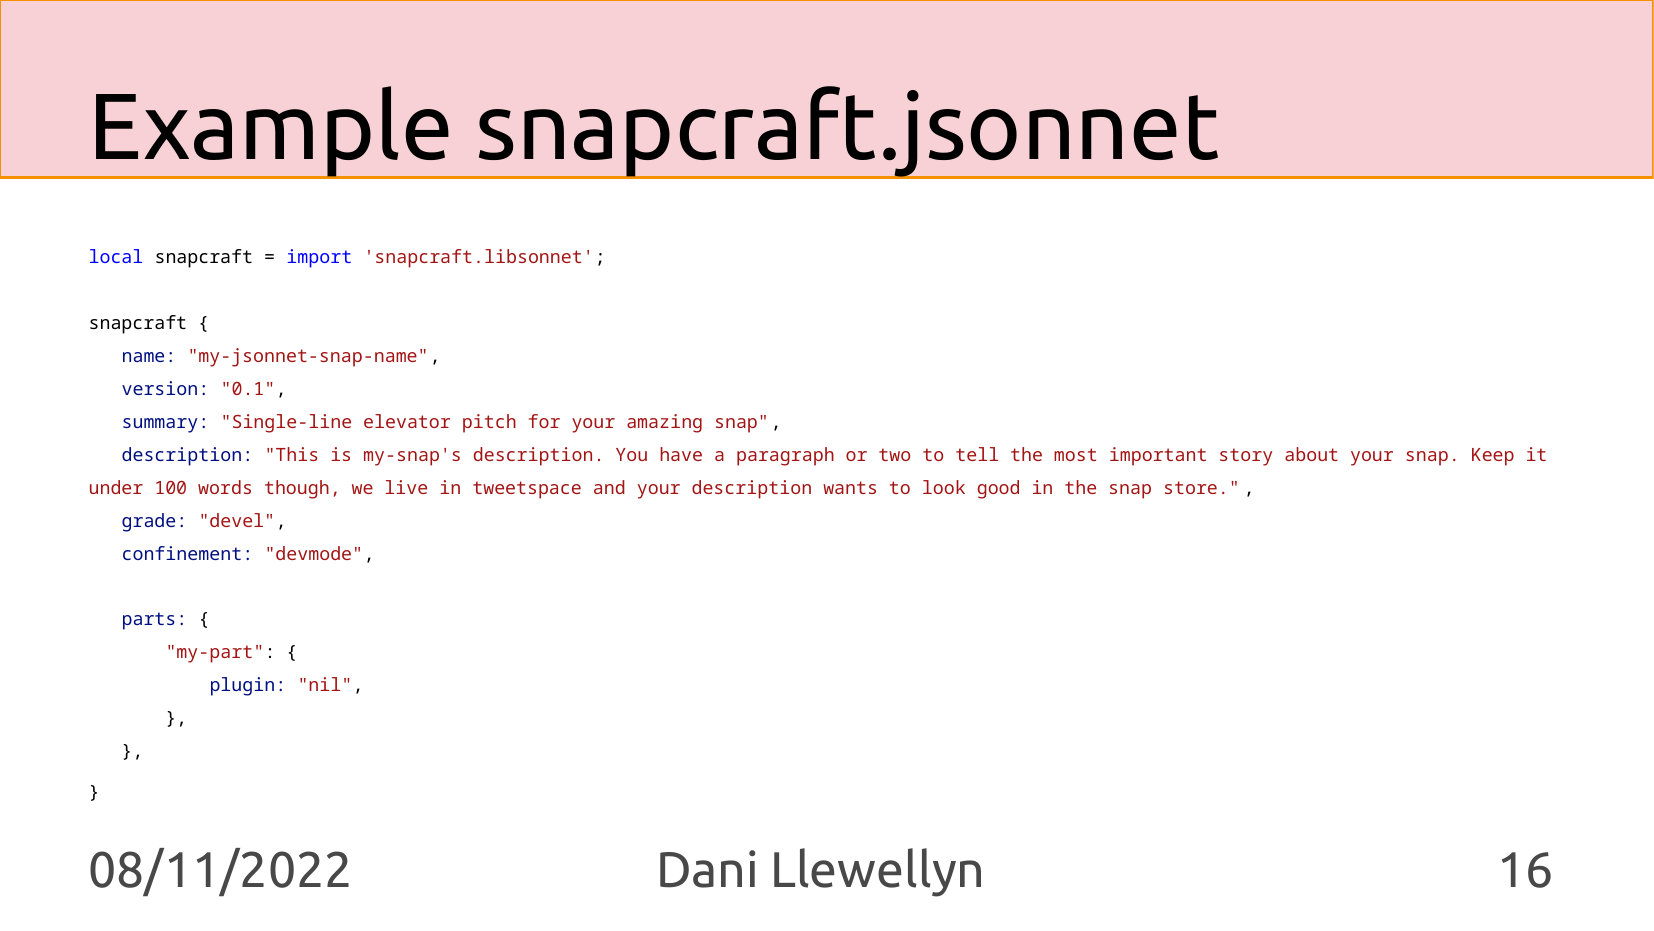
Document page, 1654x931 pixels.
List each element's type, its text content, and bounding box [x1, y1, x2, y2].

list local snapcraft = import 'snapcraft.libsonnet'; snapcraft { name: "my-jsonnet-snap-name", version: "0.1", summary: "Single-line elevator pitch for your amazing snap", description: "This is my-snap's description. You have a paragraph or two to tell the most important story about your snap. Keep it under 100 words though, we live in tweetspace and your description wants to look good in the snap store.", grade: "devel", confinement: "devmode", parts: { "my-part": { plugin: "nil", }, }, } [88, 236, 1565, 813]
title Example snapcraft.jsonnet [88, 14, 1565, 178]
